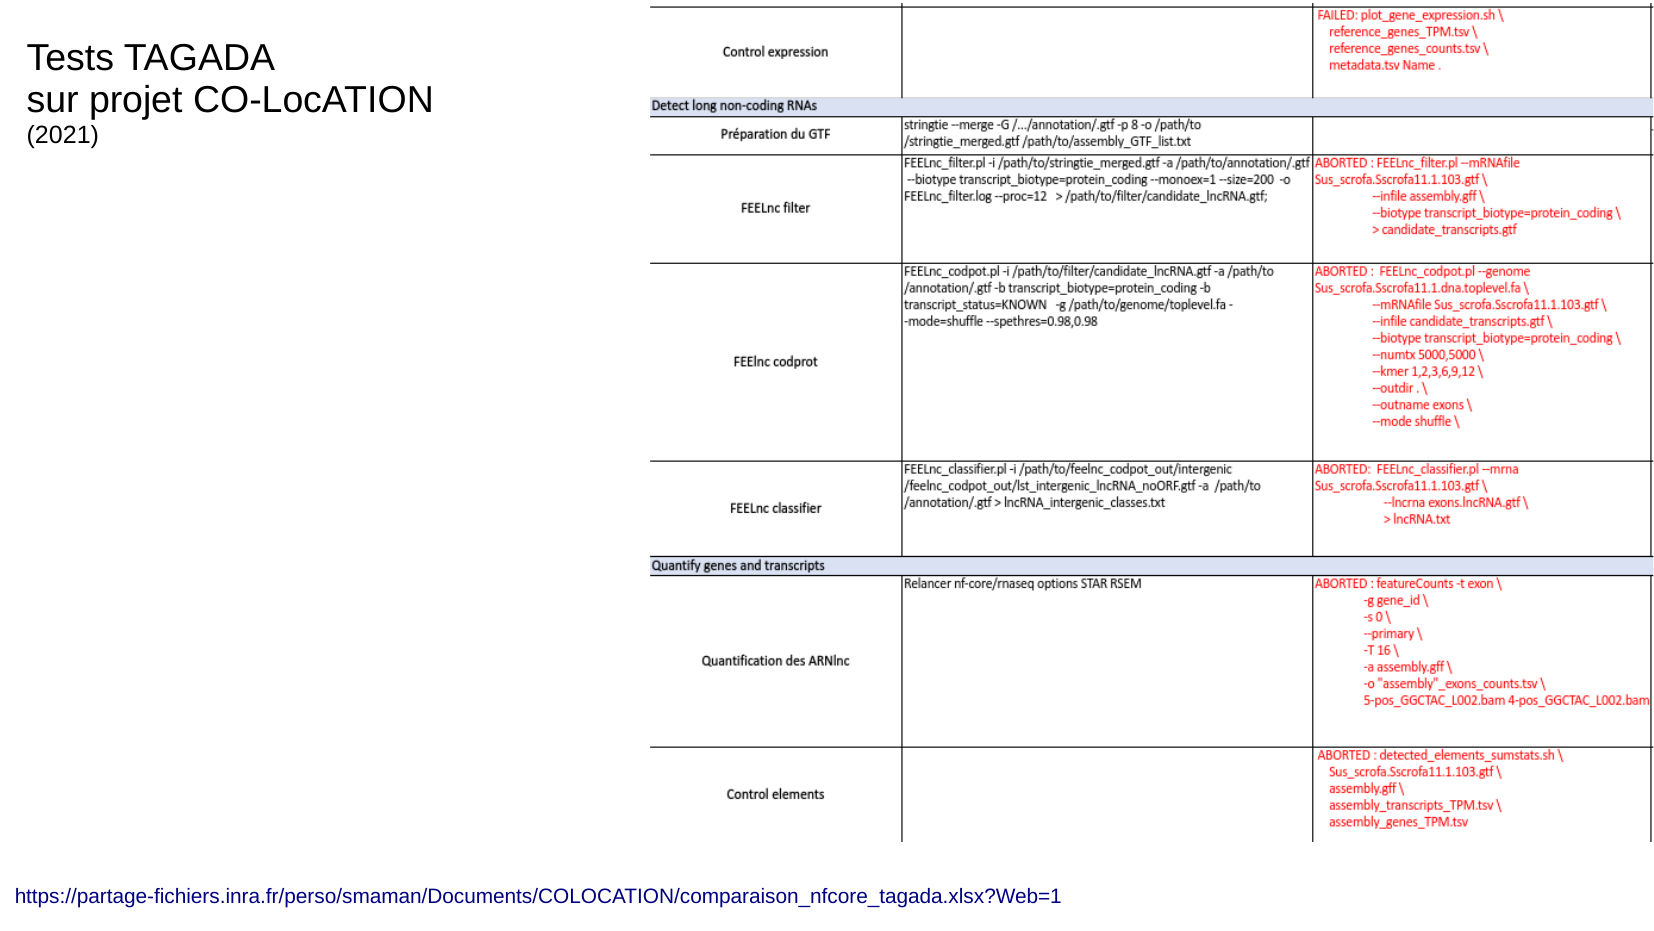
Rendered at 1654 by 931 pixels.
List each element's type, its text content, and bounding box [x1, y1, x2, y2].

text_box https://partage-fichiers.inra.fr/perso/smaman/Documents/COLOCATION/comparaison_nfcore_tagada.xlsx?Web=1 [0, 877, 1077, 916]
picture [649, 3, 1654, 842]
text_box Tests TAGADA sur projet CO-LocATION (2021) [11, 29, 458, 156]
